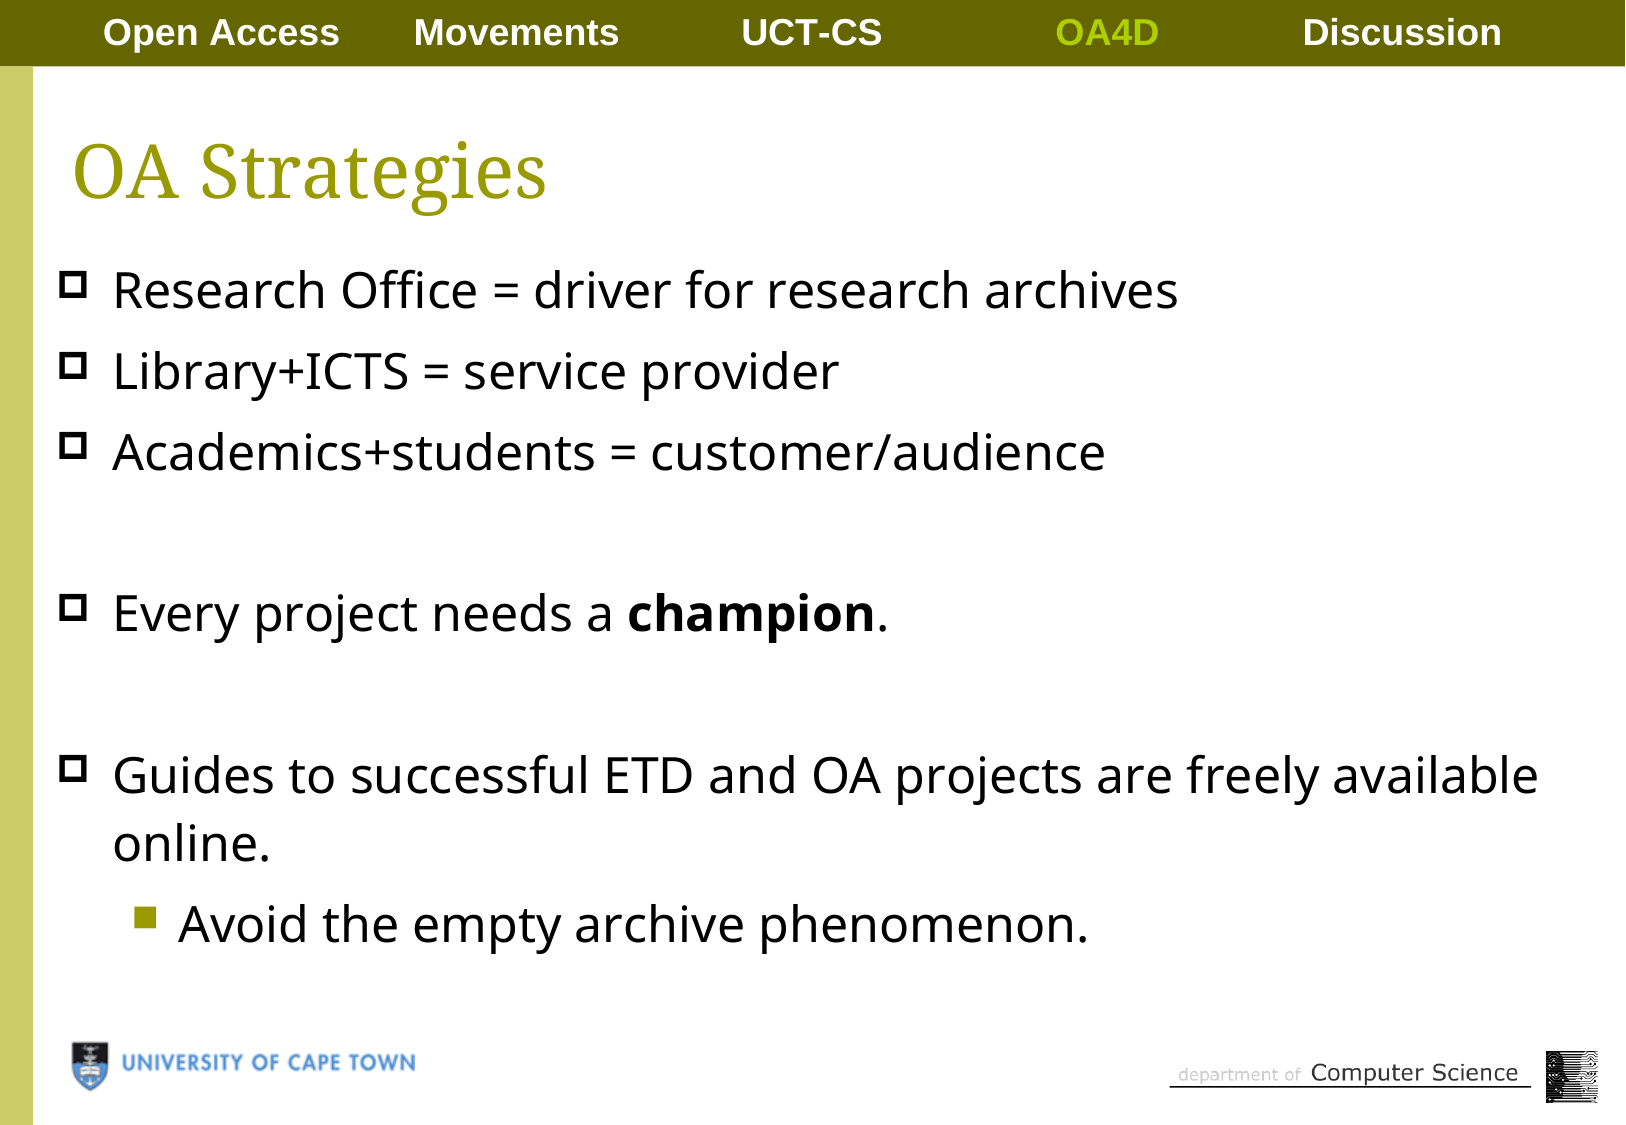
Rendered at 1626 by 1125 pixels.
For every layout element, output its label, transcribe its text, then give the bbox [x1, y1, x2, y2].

text_box Open Access Movements UCT-CS OA4D Discussion [29, 0, 1595, 61]
picture [61, 1024, 415, 1103]
picture [1169, 1043, 1532, 1091]
picture [1546, 1051, 1598, 1103]
list Research Office = driver for research archives Library+ICTS = service provider Academics+students = customer/audience Every project needs a champion. Guides to successful ETD and OA projects are freely available online. Avoid the empty archive phenomenon. [56, 255, 1544, 1006]
title OA Strategies [56, 86, 1543, 229]
